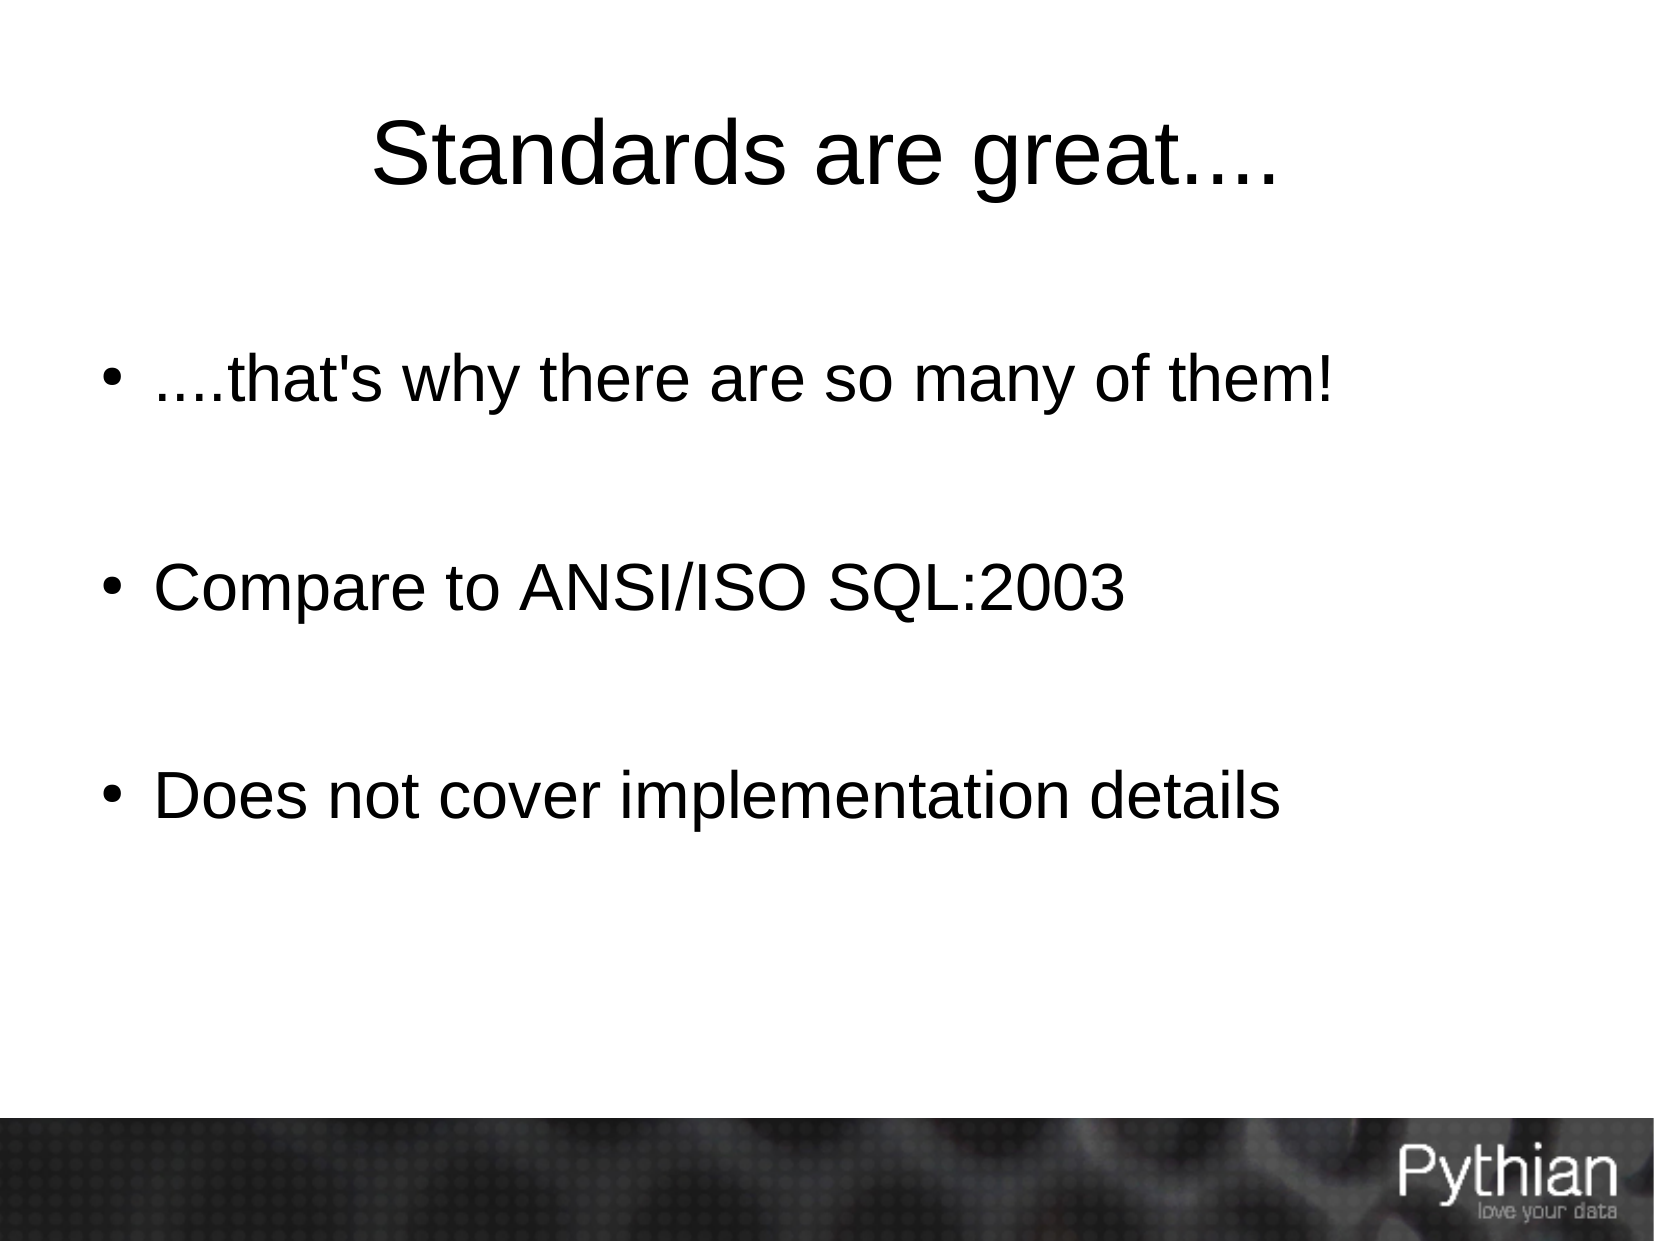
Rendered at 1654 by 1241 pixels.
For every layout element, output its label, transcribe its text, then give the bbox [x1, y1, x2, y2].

title Standards are great.... [82, 49, 1571, 237]
picture [0, 1118, 1654, 1241]
list ....that's why there are so many of them! Compare to ANSI/ISO SQL:2003 Does not cover implementation details [82, 237, 1571, 1041]
